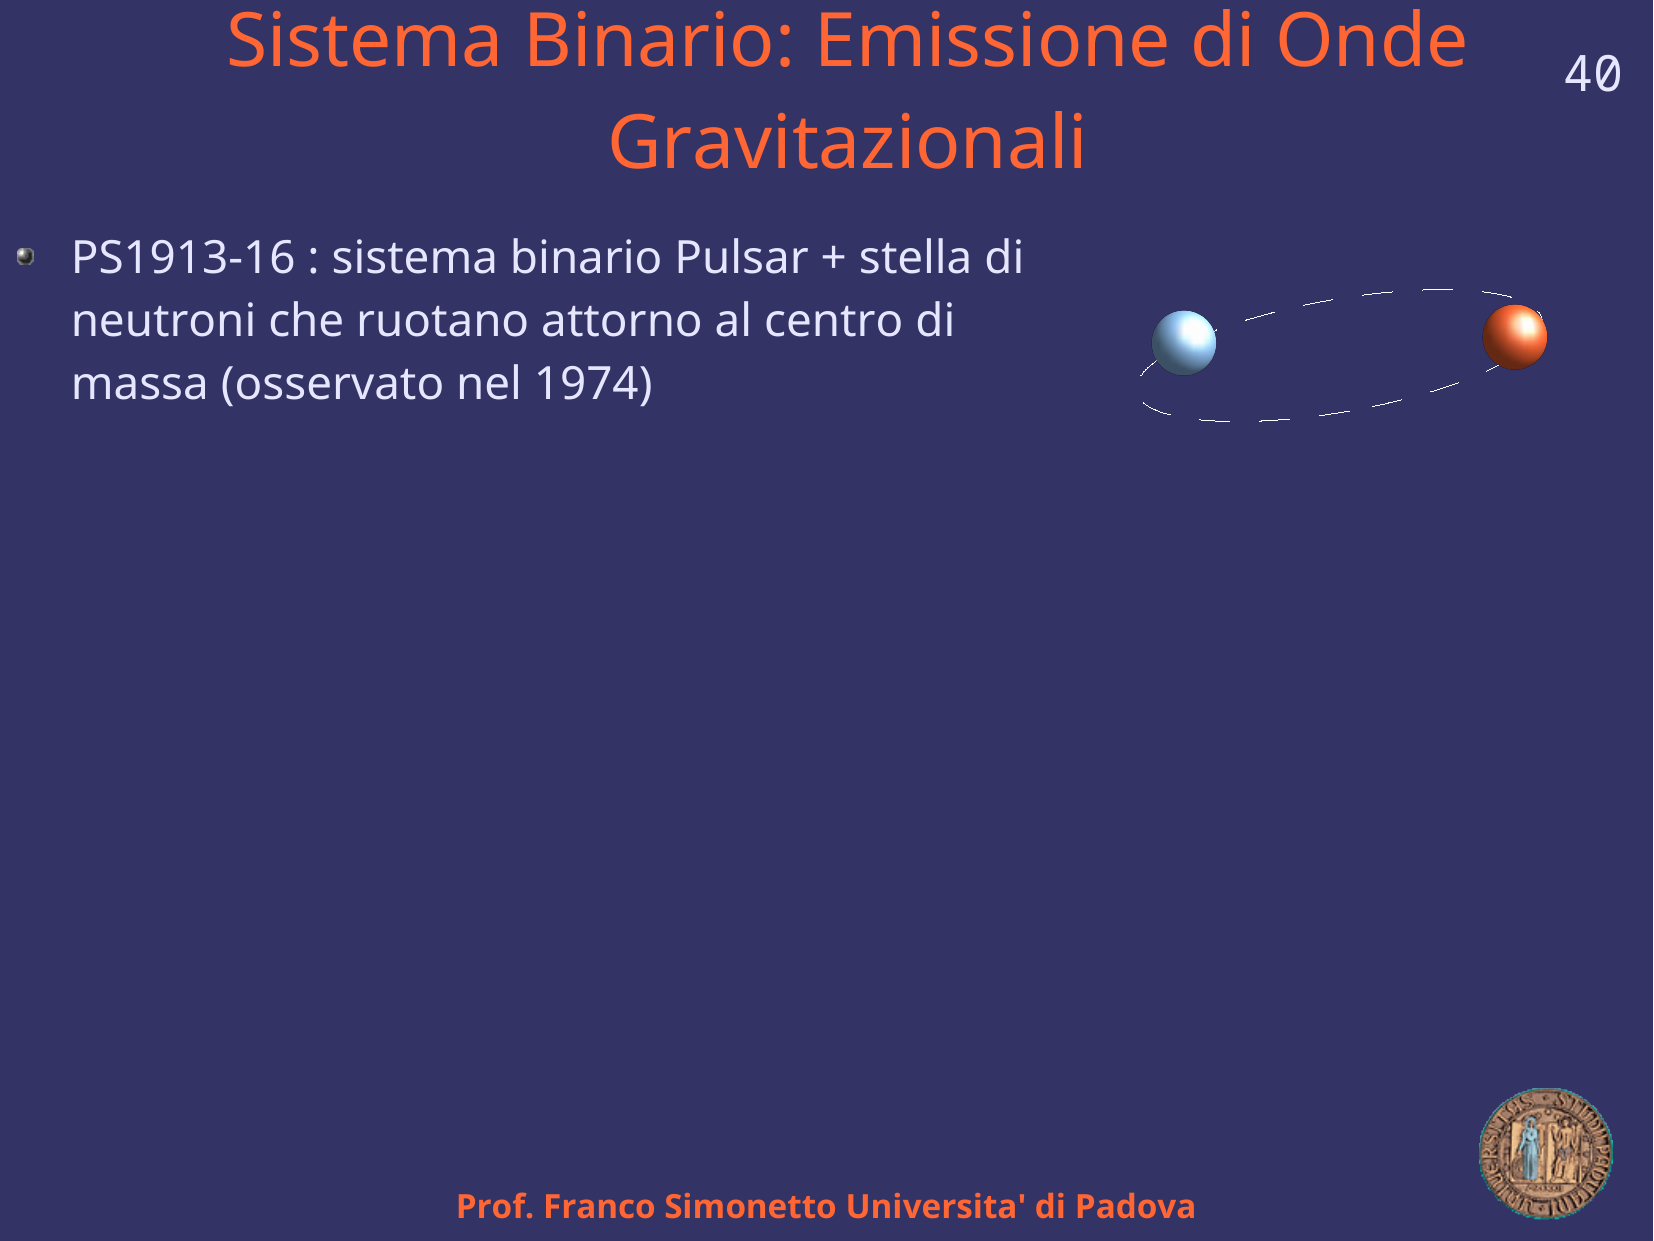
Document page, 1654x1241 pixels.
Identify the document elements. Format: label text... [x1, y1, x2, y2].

picture [1479, 1087, 1613, 1221]
title Sistema Binario: Emissione di Onde Gravitazionali [82, 12, 1613, 163]
list PS1913-16 : sistema binario Pulsar + stella di neutroni che ruotano attorno al centro di massa (osservato nel 1974) [0, 225, 1060, 1119]
